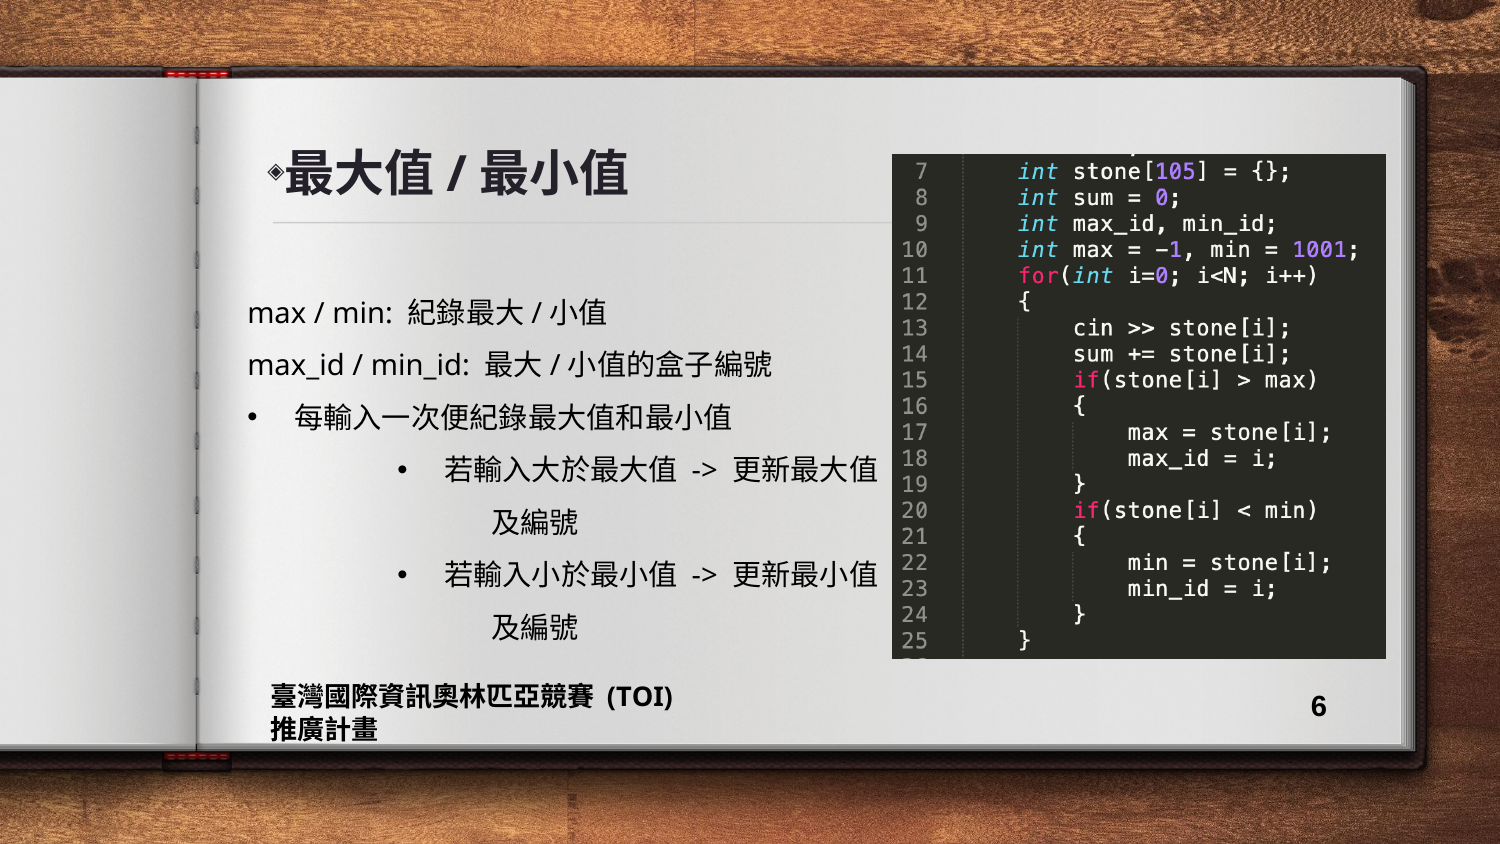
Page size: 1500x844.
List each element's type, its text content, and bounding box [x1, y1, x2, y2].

text_box [1295, 672, 1386, 737]
text_box 最大值/最小值 [252, 126, 746, 216]
picture [892, 154, 1386, 659]
text_box max / min: 紀錄最大/小值 max_id / min_id: 最大/小值的盒子編號 每輸入一次便紀錄最大值和最小值 若輸入大於最大值 -> 更新最大值及編號 若輸入小於最小值 -> 更新最小值及編號 [232, 269, 892, 642]
